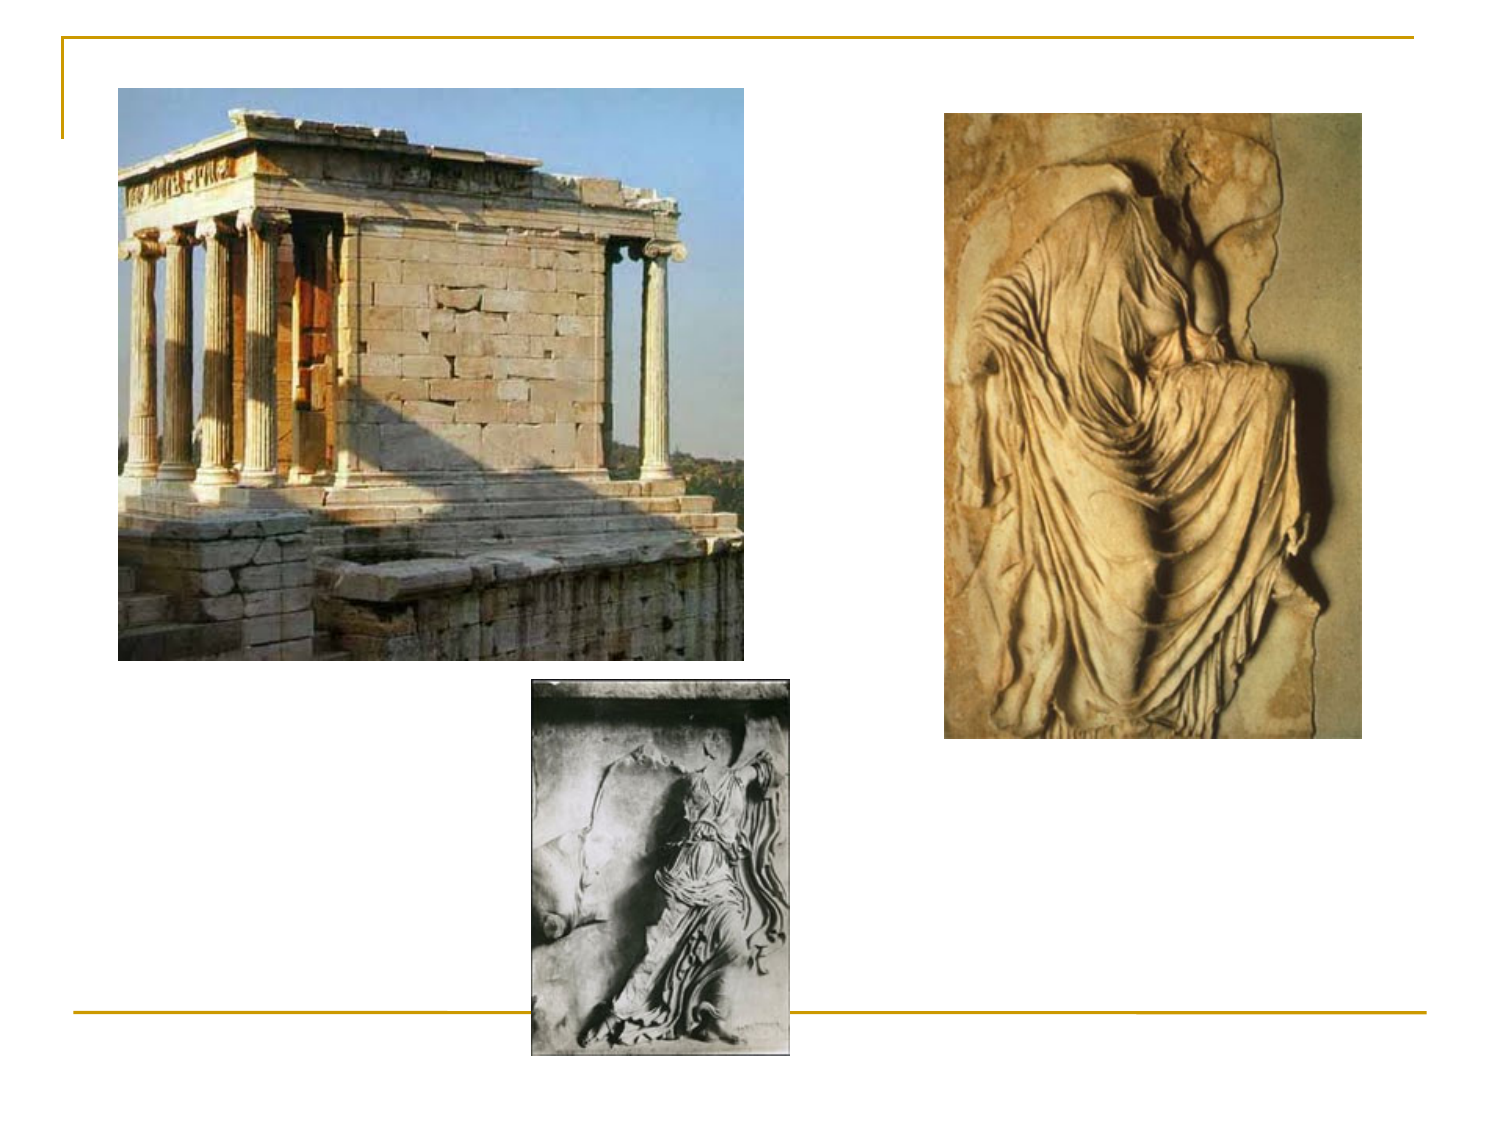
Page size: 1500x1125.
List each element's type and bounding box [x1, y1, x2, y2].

picture [118, 88, 744, 661]
picture [944, 113, 1362, 739]
picture [531, 679, 790, 1056]
